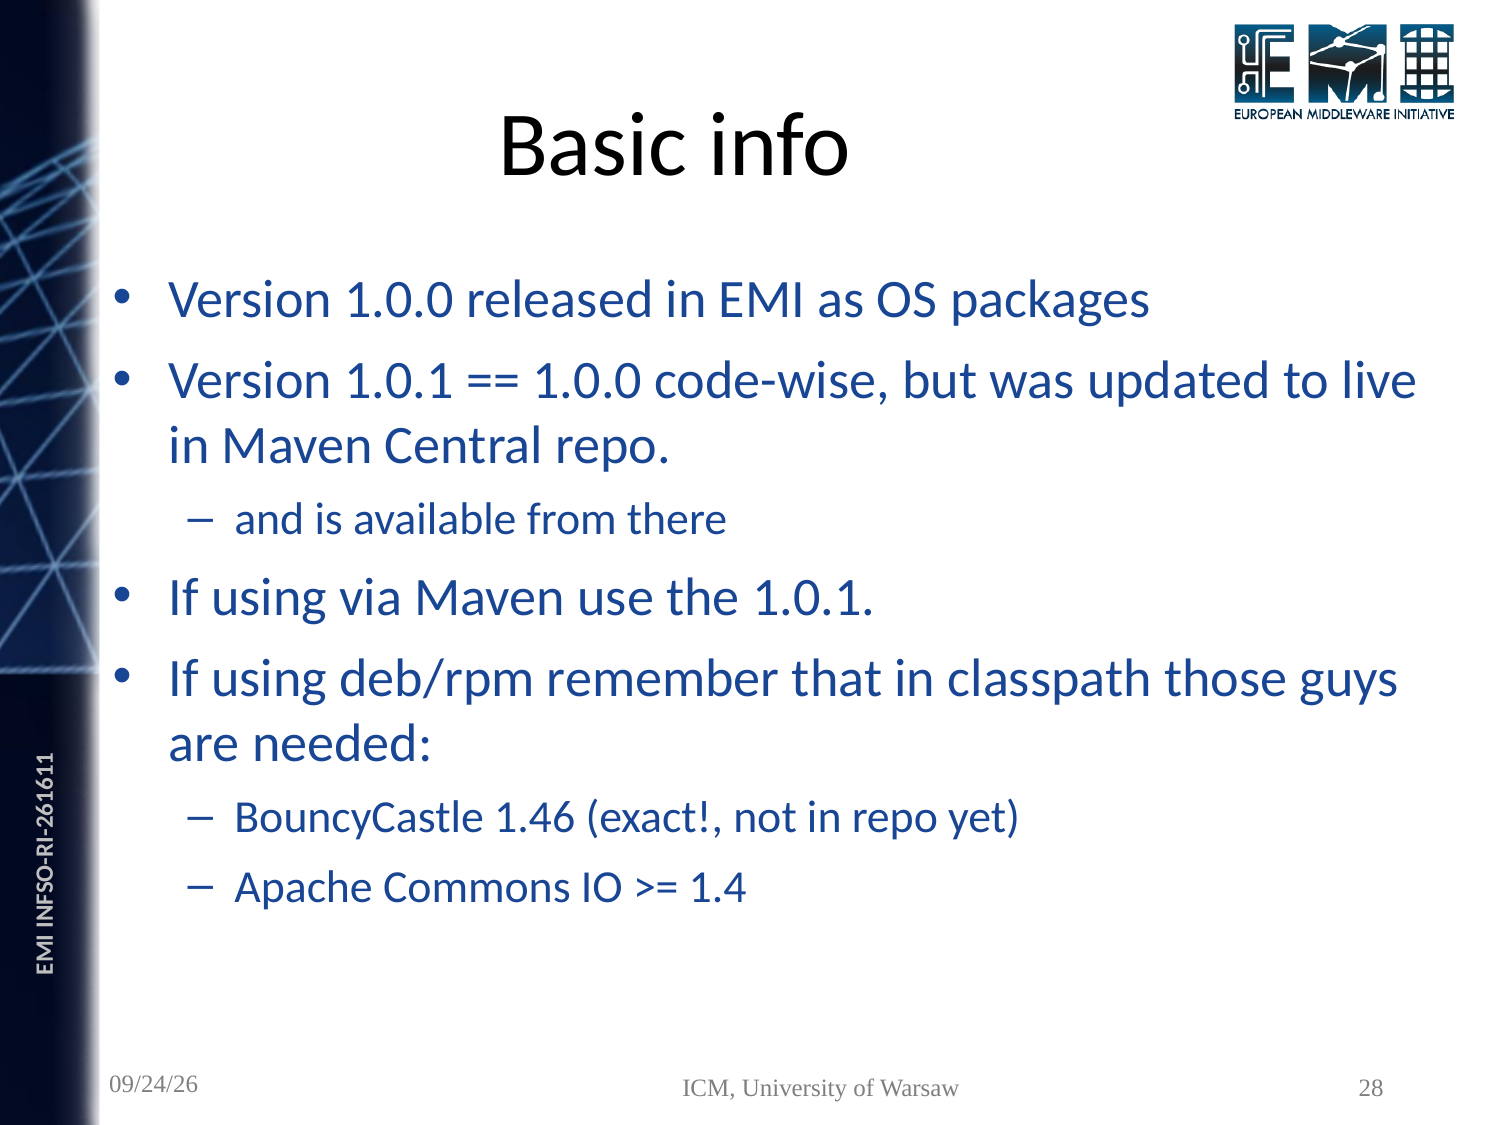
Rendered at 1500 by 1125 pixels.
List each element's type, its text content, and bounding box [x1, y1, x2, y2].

list Version 1.0.0 released in EMI as OS packages Version 1.0.1 == 1.0.0 code-wise, but was updated to live in Maven Central repo. and is available from there If using via Maven use the 1.0.1. If using deb/rpm remember that in classpath those guys are needed: BouncyCastle 1.46 (exact!, not in repo yet) Apache Commons IO >= 1.4 [112, 263, 1425, 1006]
title Basic info [112, 44, 1238, 233]
picture [0, 0, 111, 1125]
picture [1185, 8, 1500, 140]
